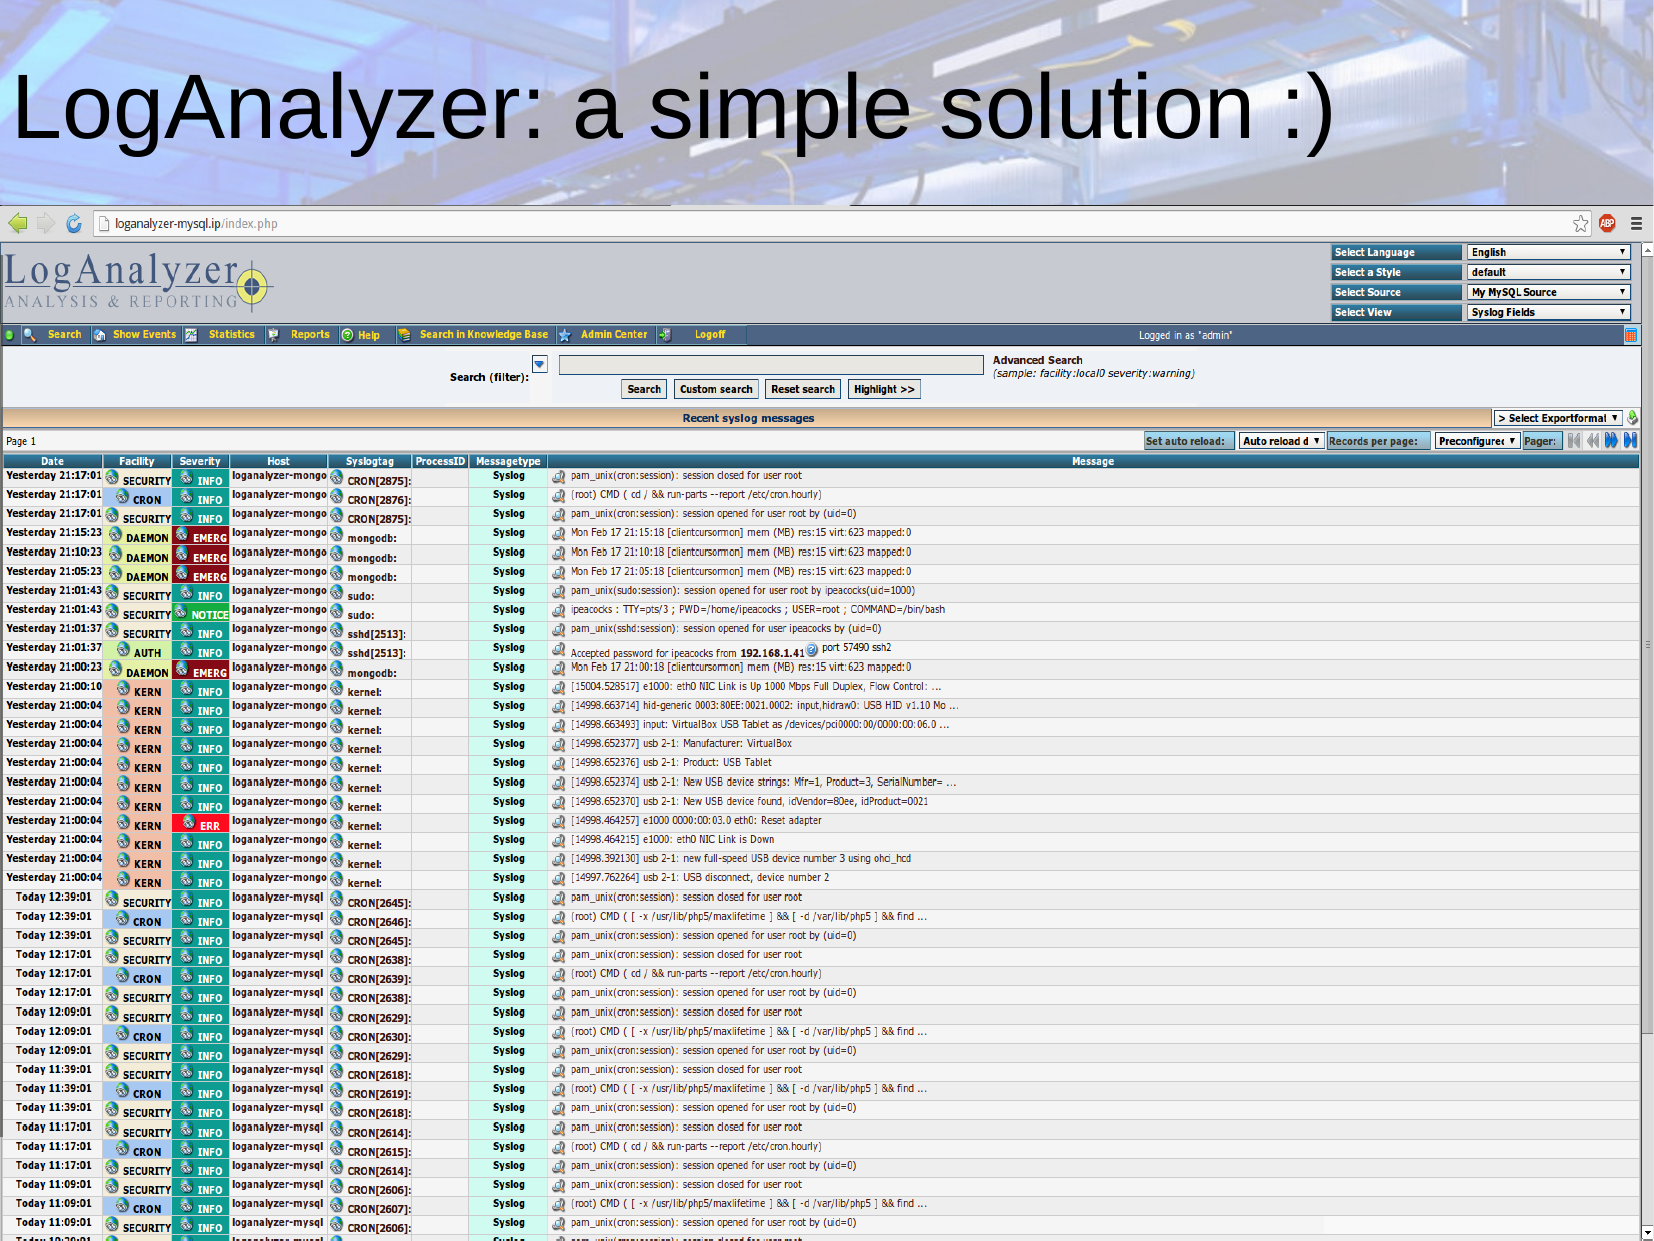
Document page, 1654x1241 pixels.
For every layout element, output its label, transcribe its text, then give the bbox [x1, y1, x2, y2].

title LogAnalyzer: a simple solution :) [11, 2, 1501, 205]
picture [0, 0, 1654, 1241]
